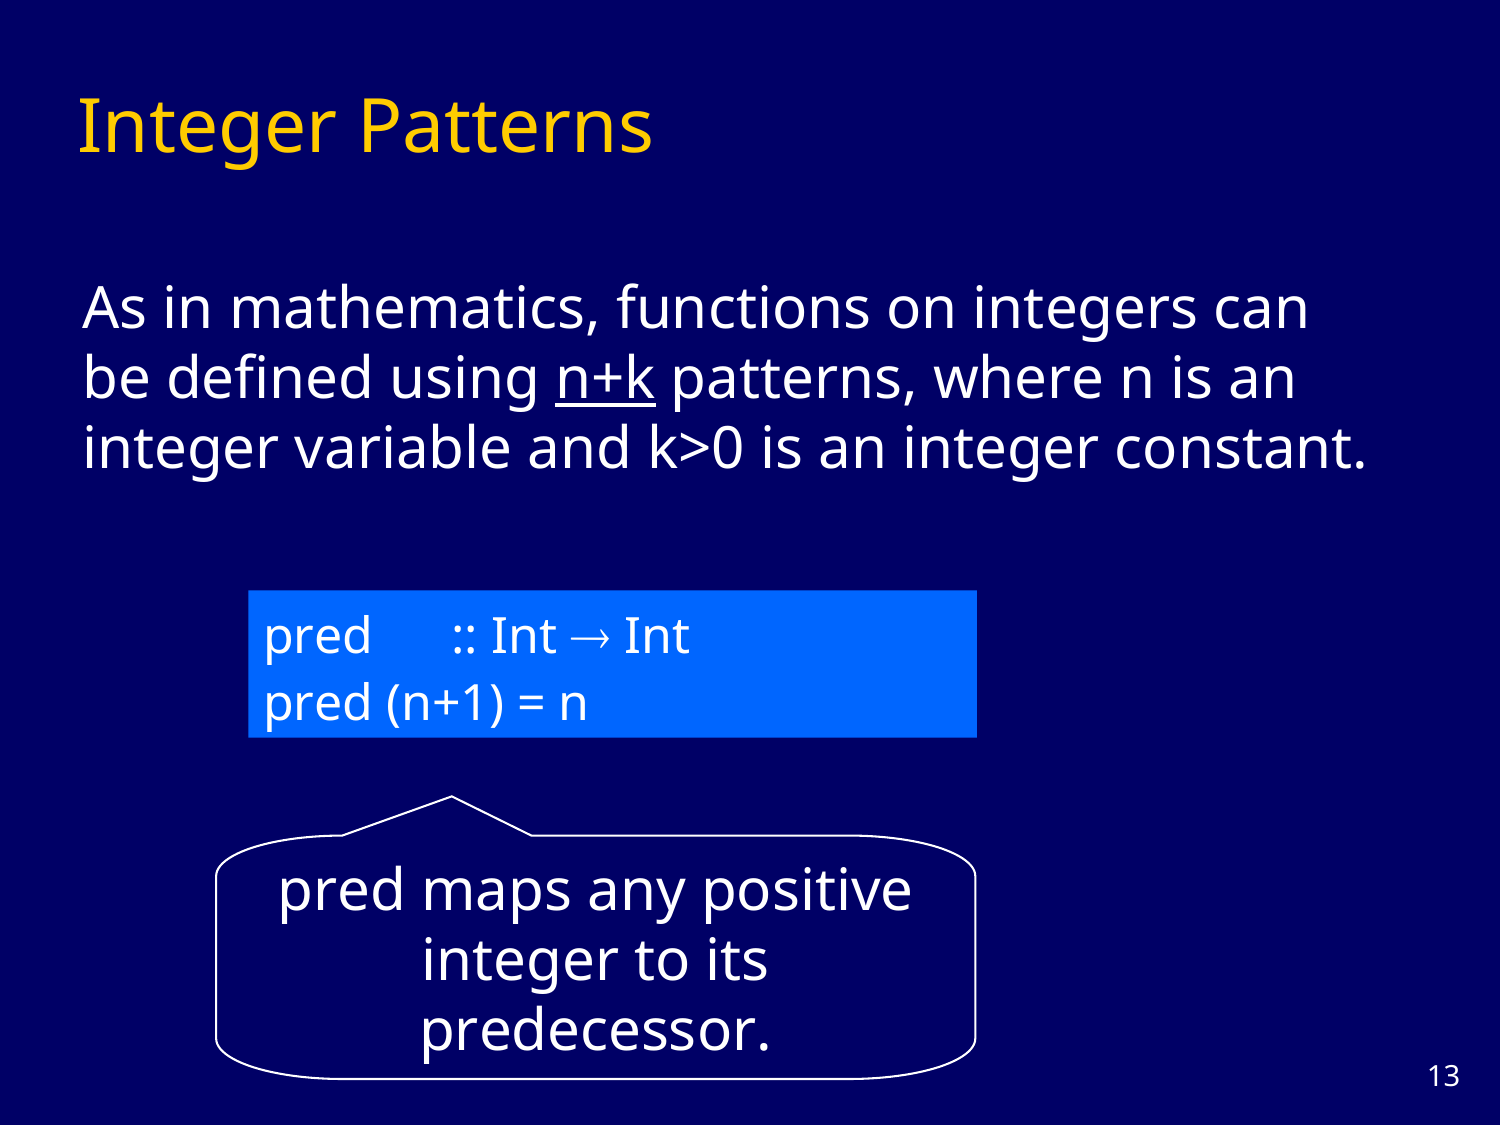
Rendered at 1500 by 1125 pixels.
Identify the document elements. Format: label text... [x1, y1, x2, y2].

text_box As in mathematics, functions on integers can be defined using n+k patterns, where n is an integer variable and k>0 is an integer constant. [67, 262, 1395, 488]
text_box pred maps any positive integer to its predecessor. [216, 796, 976, 1079]
text_box pred :: Int  Int pred (n+1) = n [248, 590, 977, 738]
text_box <number> [1374, 1049, 1476, 1101]
title Integer Patterns [62, 62, 1338, 175]
